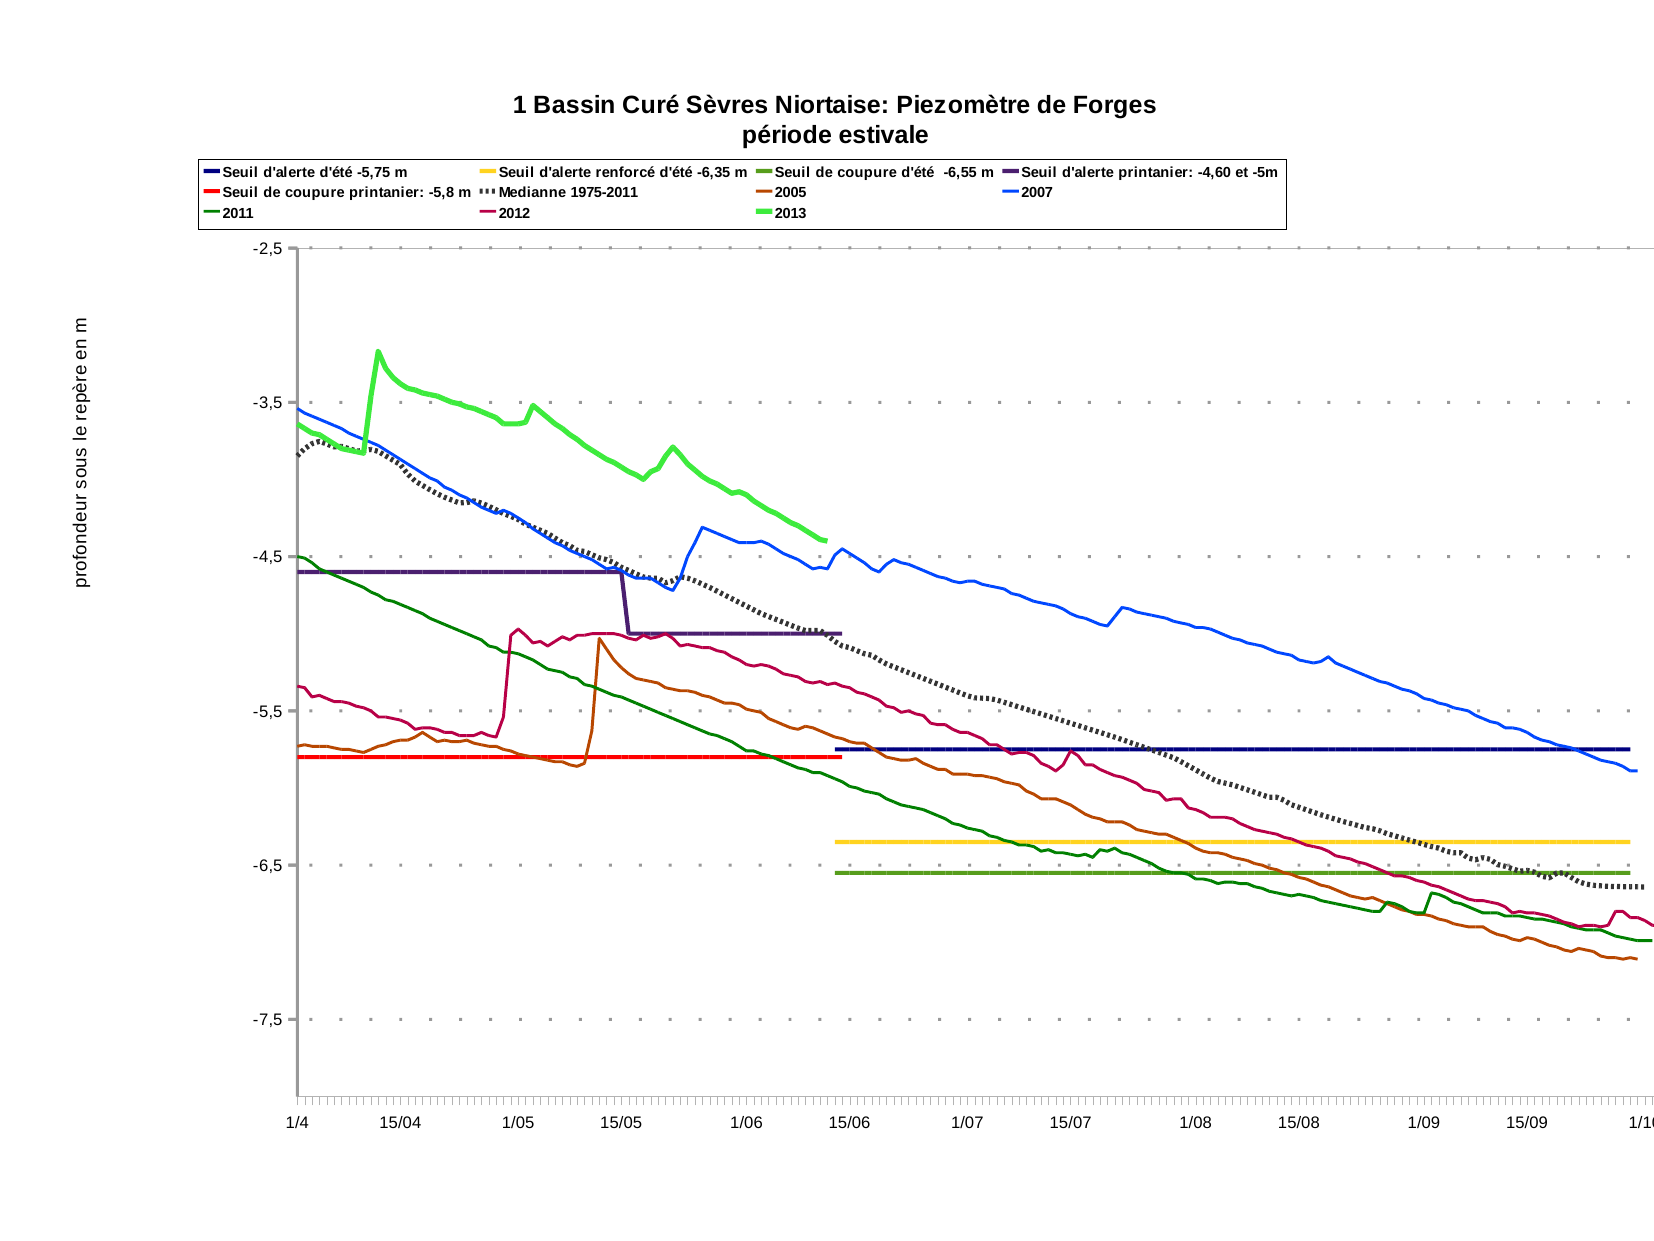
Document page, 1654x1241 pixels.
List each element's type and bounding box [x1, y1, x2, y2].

chart [29, 80, 1654, 1160]
